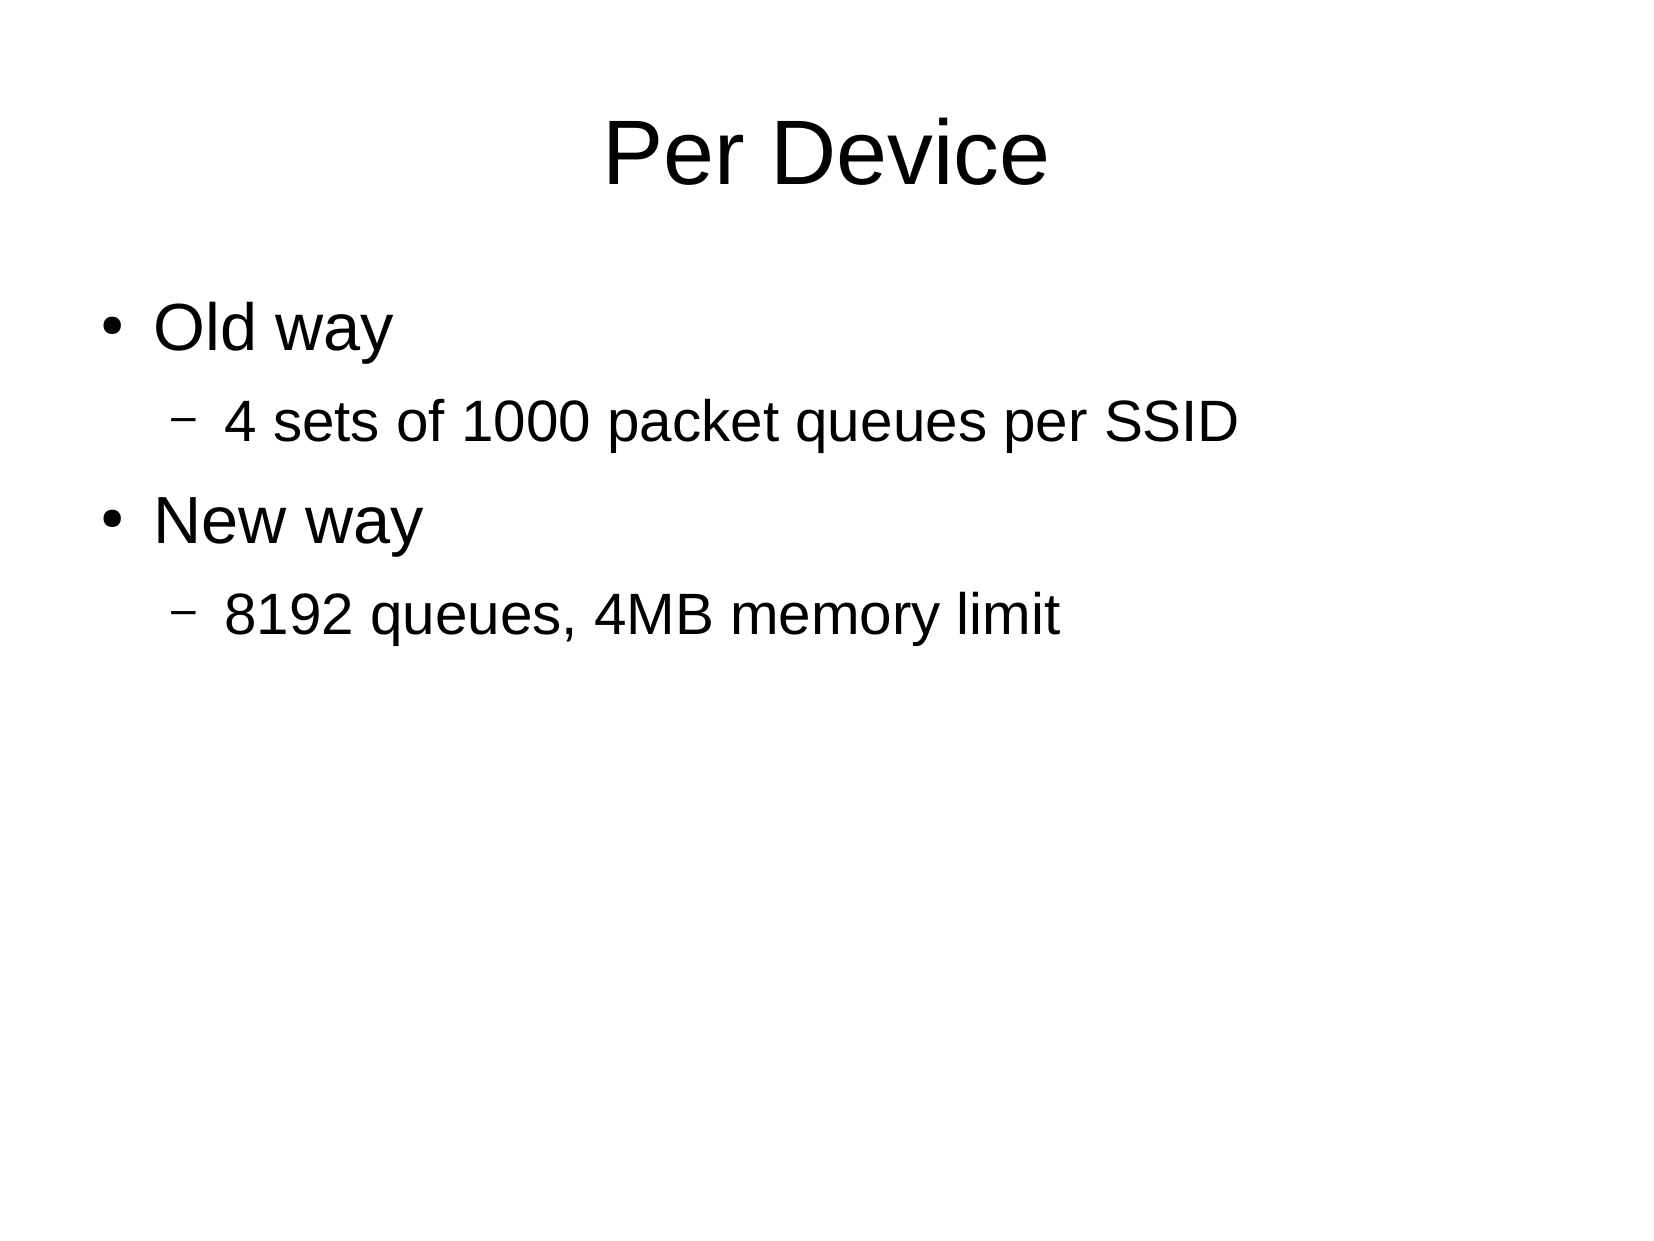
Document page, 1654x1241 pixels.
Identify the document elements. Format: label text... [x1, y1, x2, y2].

list Old way 4 sets of 1000 packet queues per SSID New way 8192 queues, 4MB memory limit [82, 290, 1571, 1010]
title Per Device [82, 49, 1571, 257]
